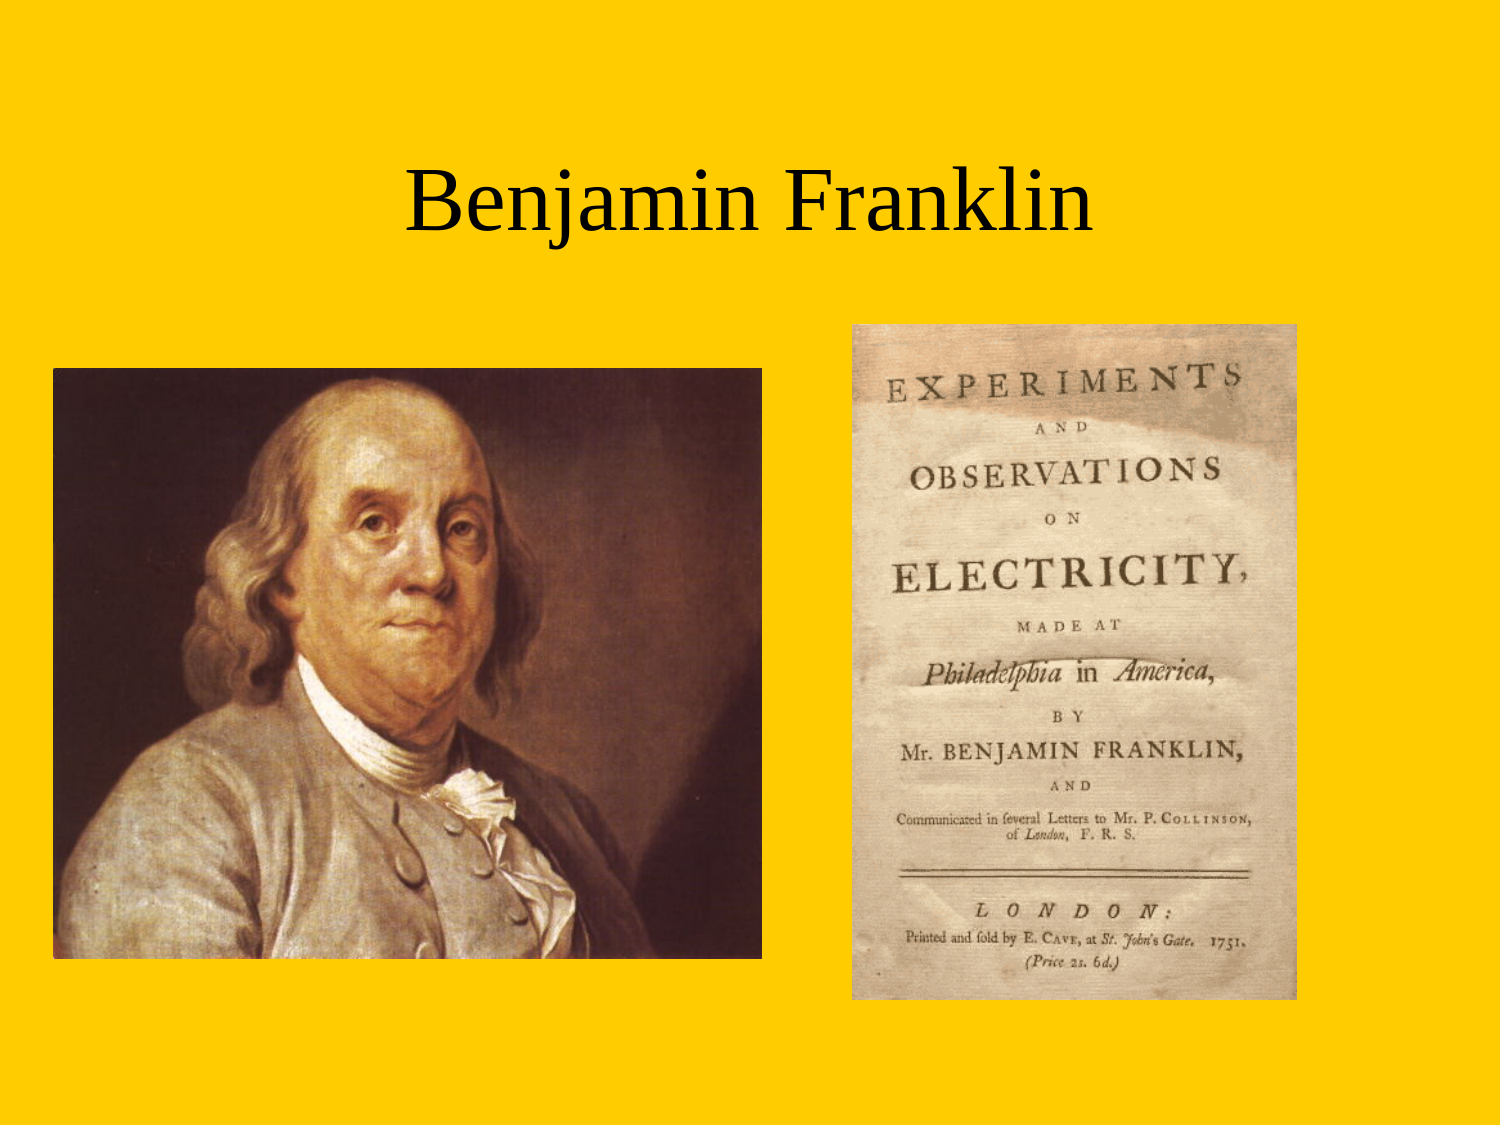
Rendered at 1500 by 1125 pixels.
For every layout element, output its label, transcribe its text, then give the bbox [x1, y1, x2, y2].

text_box [852, 324, 1297, 1001]
title Benjamin Franklin [112, 99, 1388, 288]
text_box [53, 368, 762, 959]
